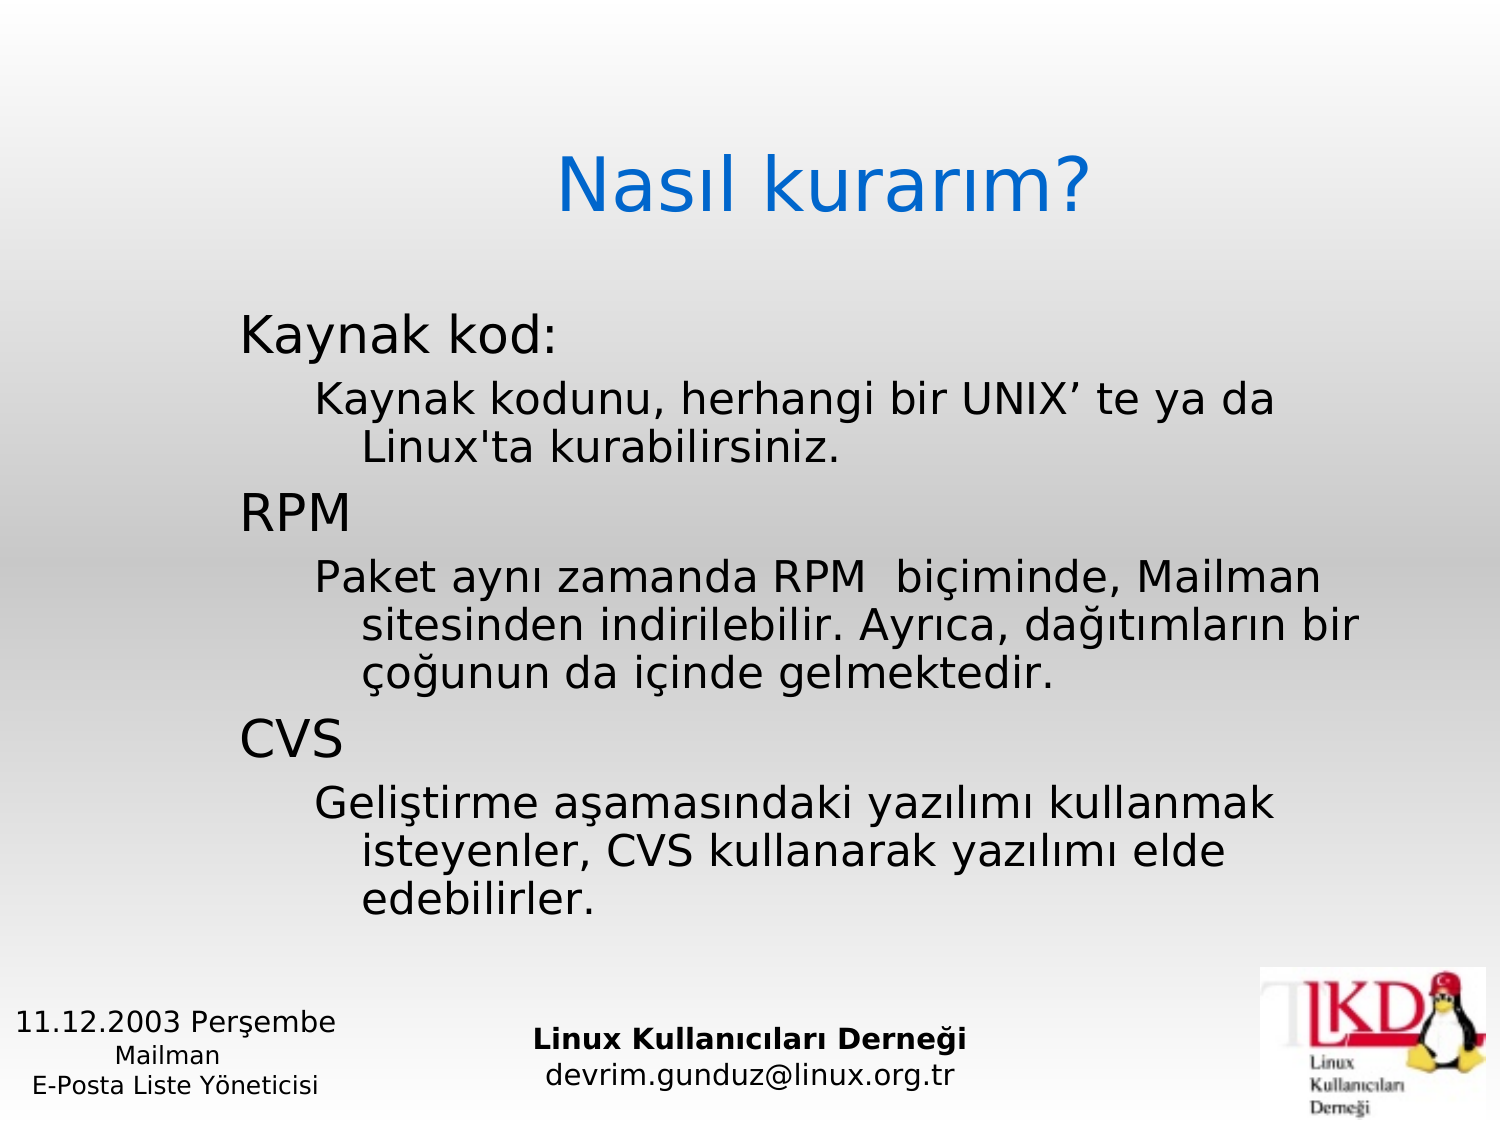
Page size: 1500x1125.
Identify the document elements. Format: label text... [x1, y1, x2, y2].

picture [1260, 967, 1486, 1120]
title Nasıl kurarım? [224, 49, 1425, 237]
list Kaynak kod: Kaynak kodunu, herhangi bir UNIX’ te ya da Linux'ta kurabilirsiniz. RPM Paket aynı zamanda RPM biçiminde, Mailman sitesinden indirilebilir. Ayrıca, dağıtımların bir çoğunun da içinde gelmektedir. CVS Geliştirme aşamasındaki yazılımı kullanmak isteyenler, CVS kullanarak yazılımı elde edebilirler. [224, 299, 1425, 975]
